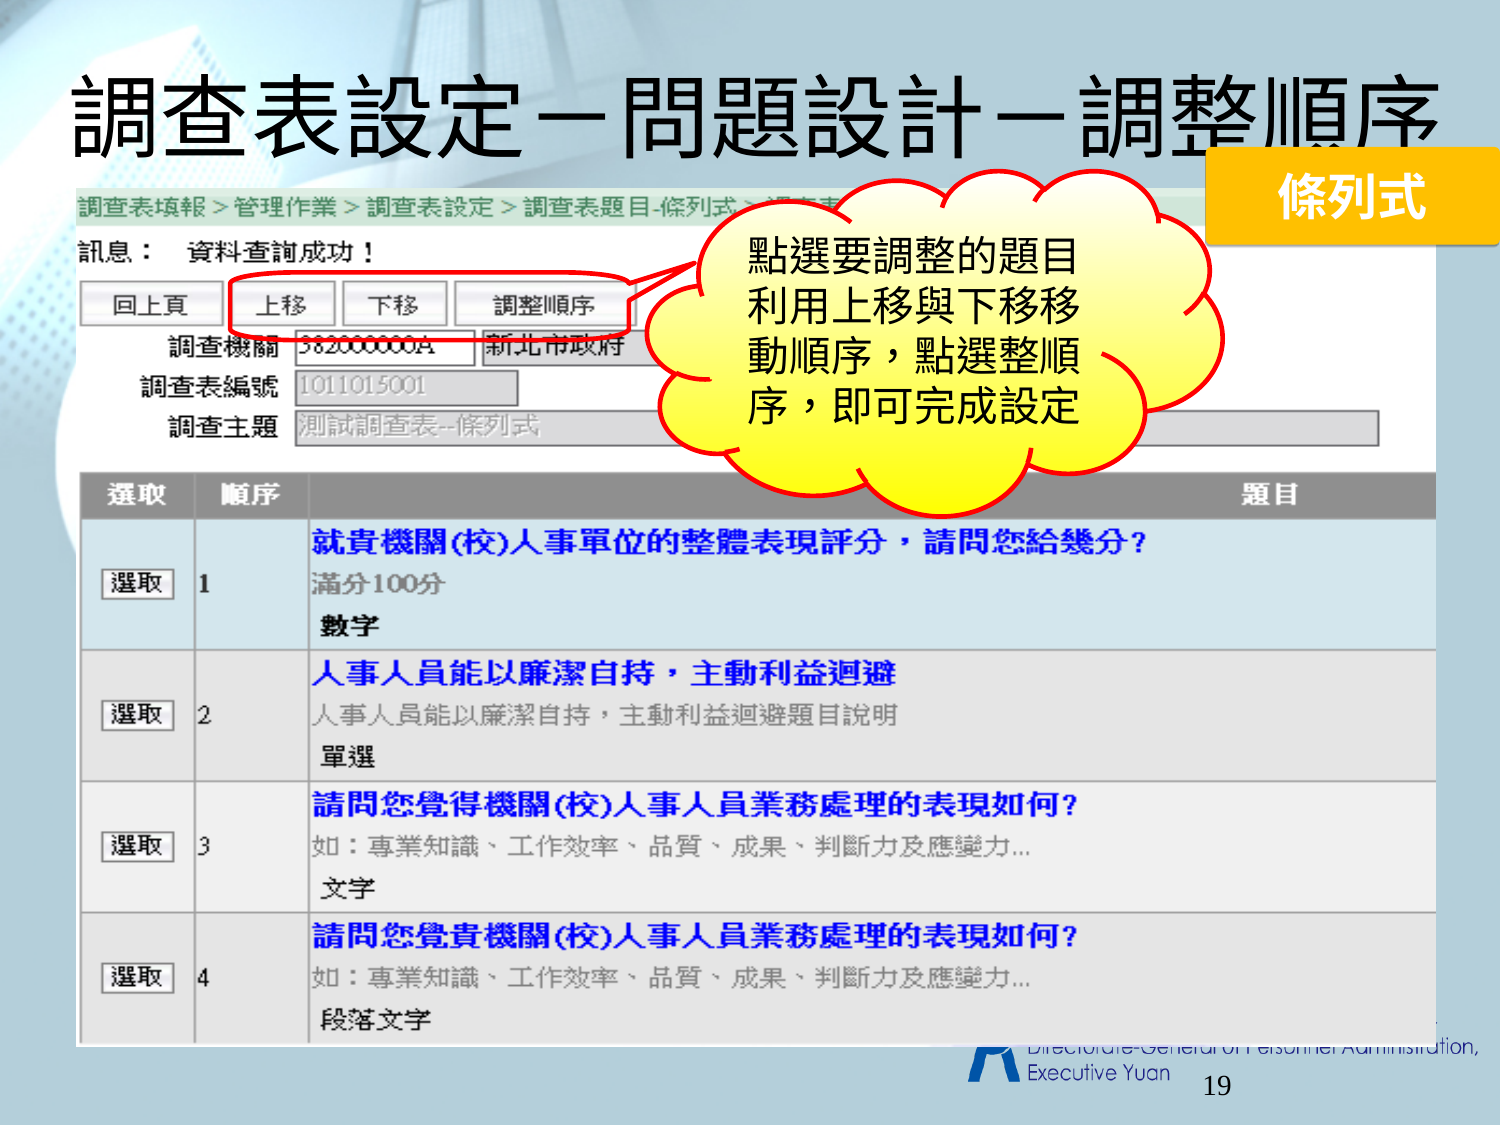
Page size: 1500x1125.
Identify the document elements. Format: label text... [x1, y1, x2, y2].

picture [76, 189, 1436, 1047]
picture [935, 189, 951, 196]
text_box [1187, 1058, 1500, 1125]
text_box 點選要調整的題目 利用上移與下移移動順序，點選整順序，即可完成設定 [646, 171, 1223, 517]
title 調查表設定－問題設計－調整順序 [53, 52, 1500, 123]
text_box 條列式 [1205, 146, 1500, 245]
